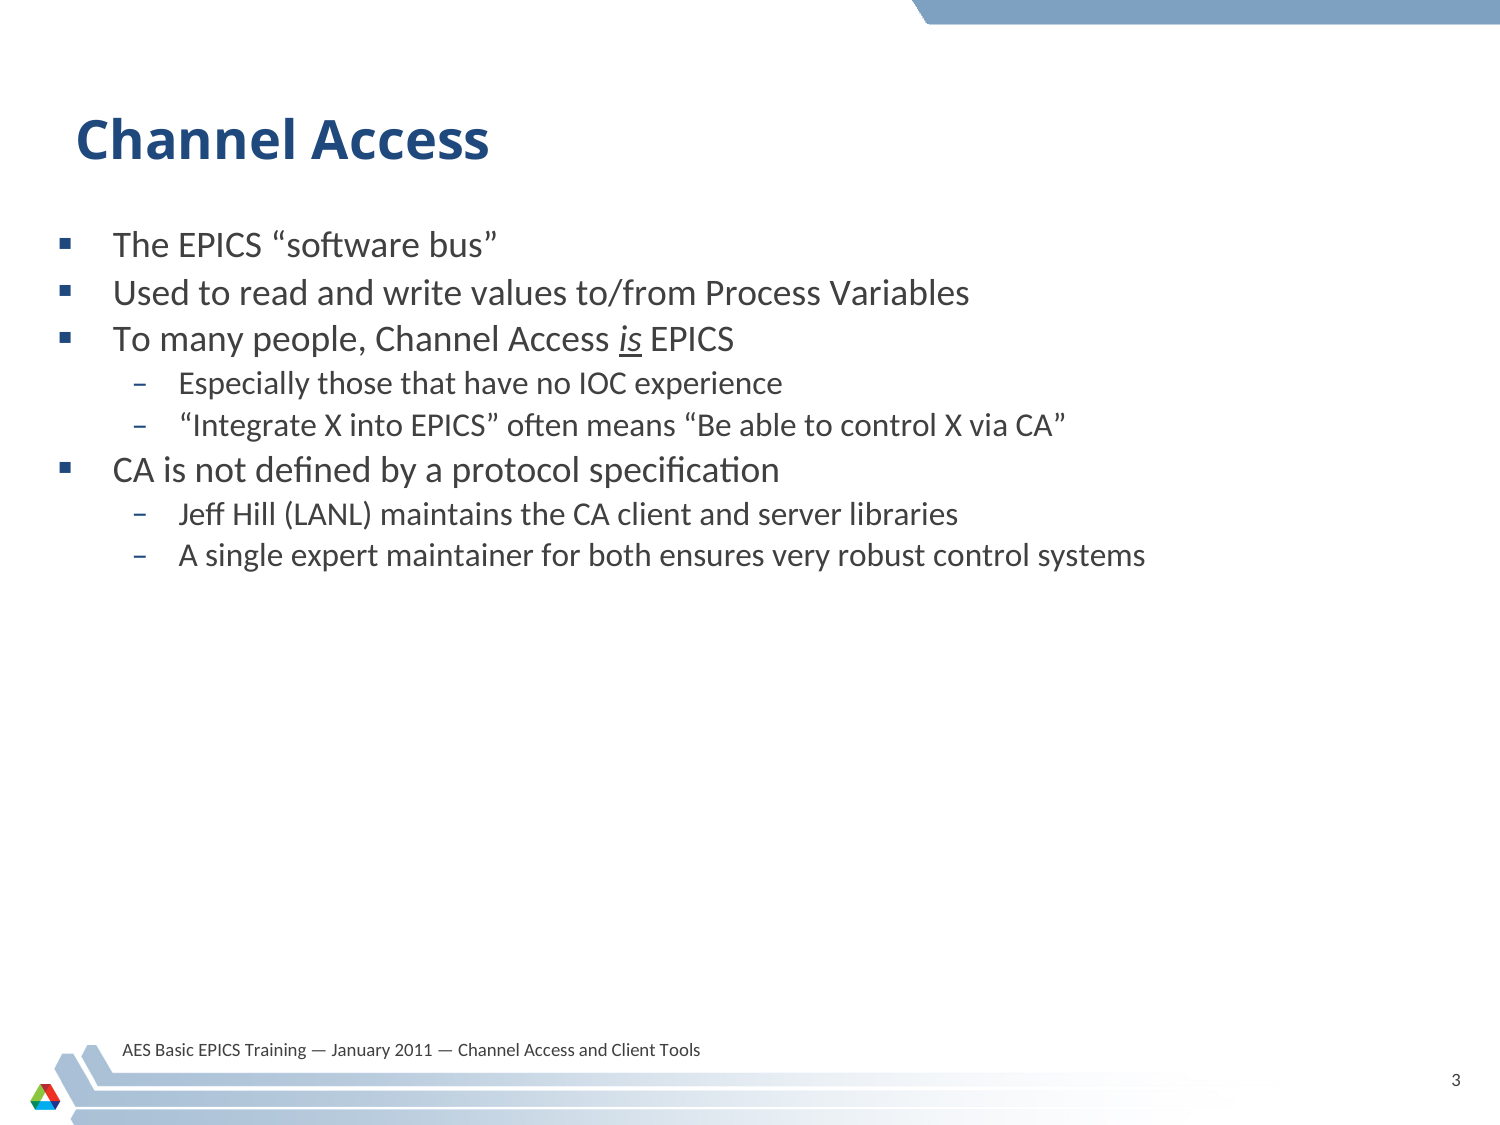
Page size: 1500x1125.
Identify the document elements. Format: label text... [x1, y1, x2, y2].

picture [0, 0, 1500, 26]
picture [0, 1037, 1500, 1125]
title Channel Access [75, 45, 1426, 233]
list The EPICS “software bus” Used to read and write values to/from Process Variables To many people, Channel Access is EPICS Especially those that have no IOC experience “Integrate X into EPICS” often means “Be able to control X via CA” CA is not defined by a protocol specification Jeff Hill (LANL) maintains the CA client and server libraries A single expert maintainer for both ensures very robust control systems [56, 229, 1359, 725]
